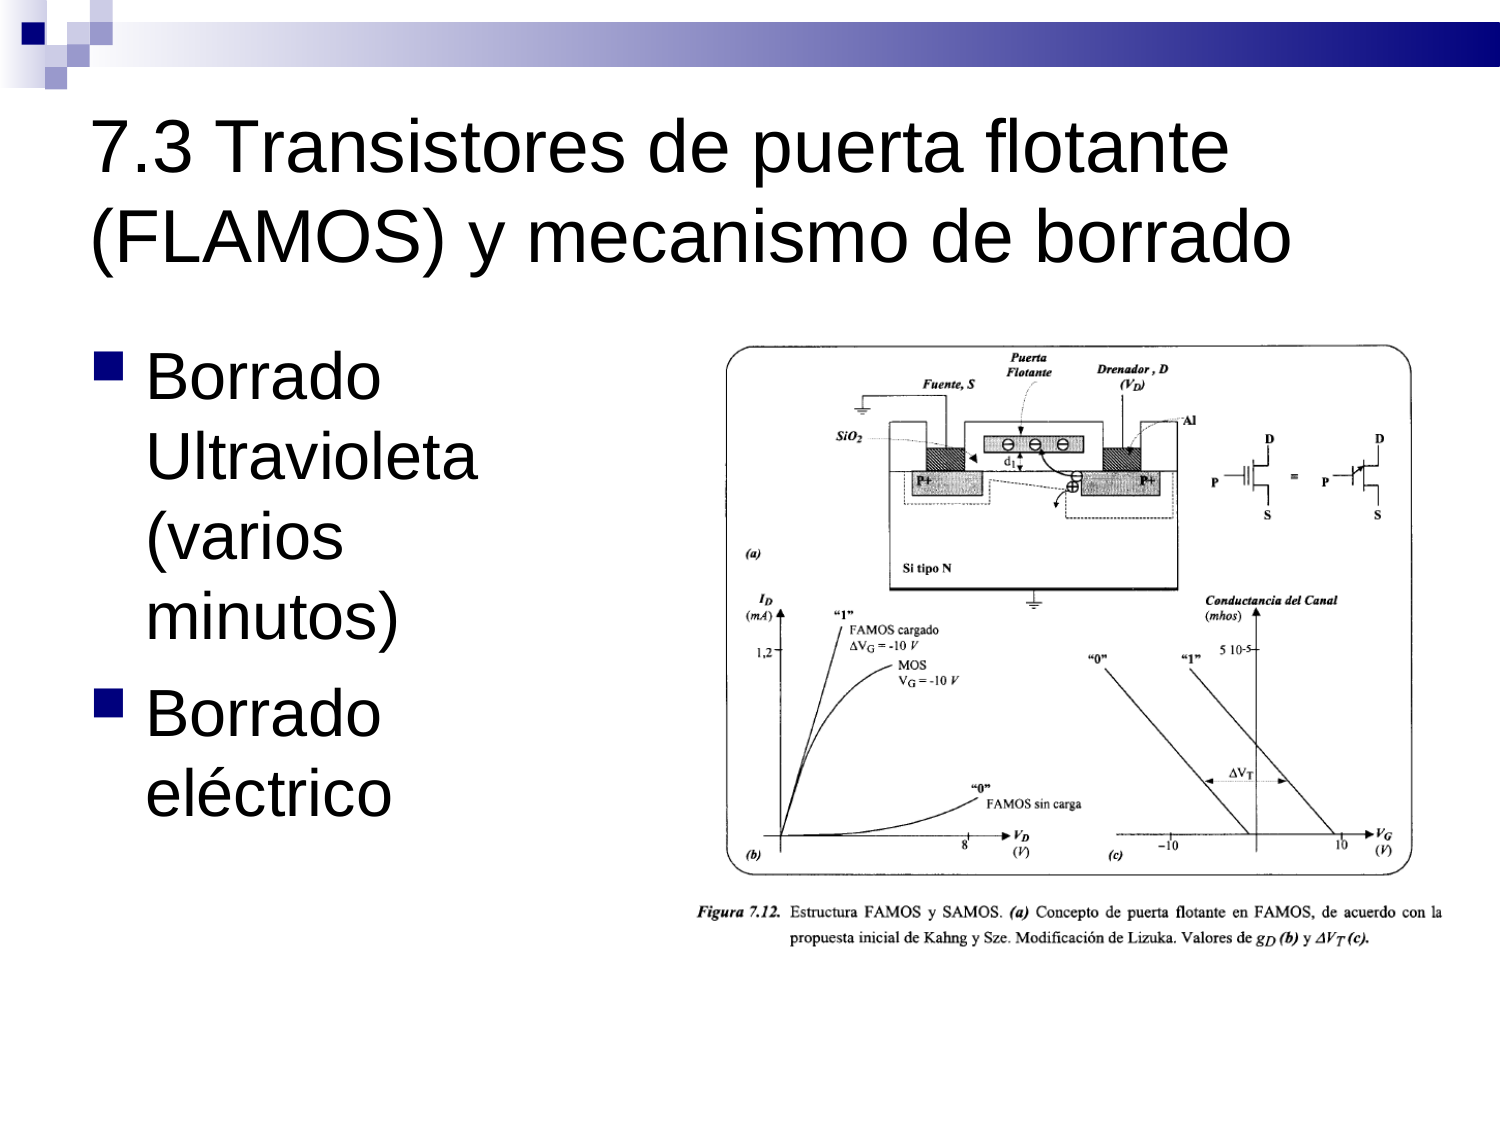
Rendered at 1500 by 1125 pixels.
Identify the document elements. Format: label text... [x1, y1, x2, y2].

title 7.3 Transistores de puerta flotante (FLAMOS) y mecanismo de borrado [75, 75, 1426, 301]
list Borrado Ultravioleta (varios minutos) Borrado eléctrico [74, 324, 573, 963]
picture [667, 326, 1474, 964]
